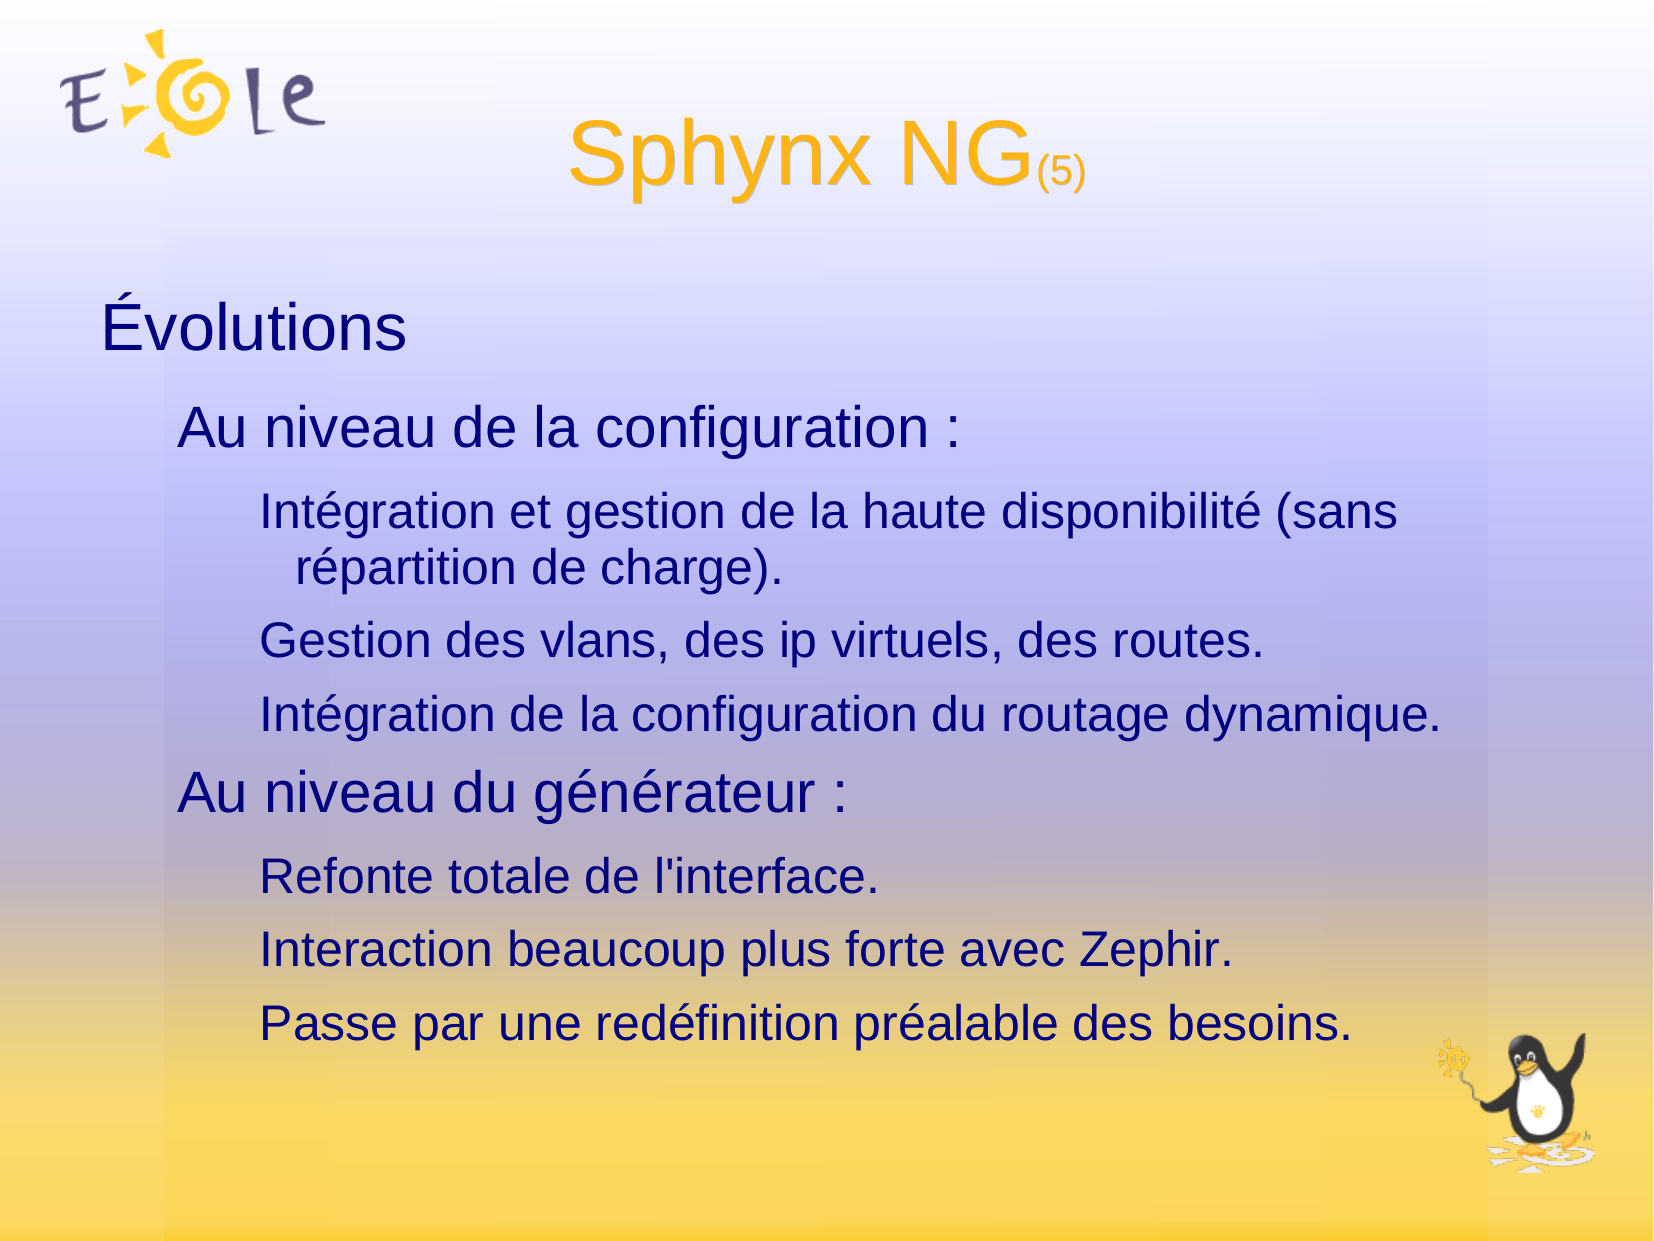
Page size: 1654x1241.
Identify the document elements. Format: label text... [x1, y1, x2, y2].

list Évolutions Au niveau de la configuration : Intégration et gestion de la haute disponibilité (sans répartition de charge). Gestion des vlans, des ip virtuels, des routes. Intégration de la configuration du routage dynamique. Au niveau du générateur : Refonte totale de l'interface. Interaction beaucoup plus forte avec Zephir. Passe par une redéfinition préalable des besoins. [82, 290, 1571, 1118]
title Sphynx NG(5) [82, 49, 1571, 257]
picture [0, 0, 1654, 1241]
